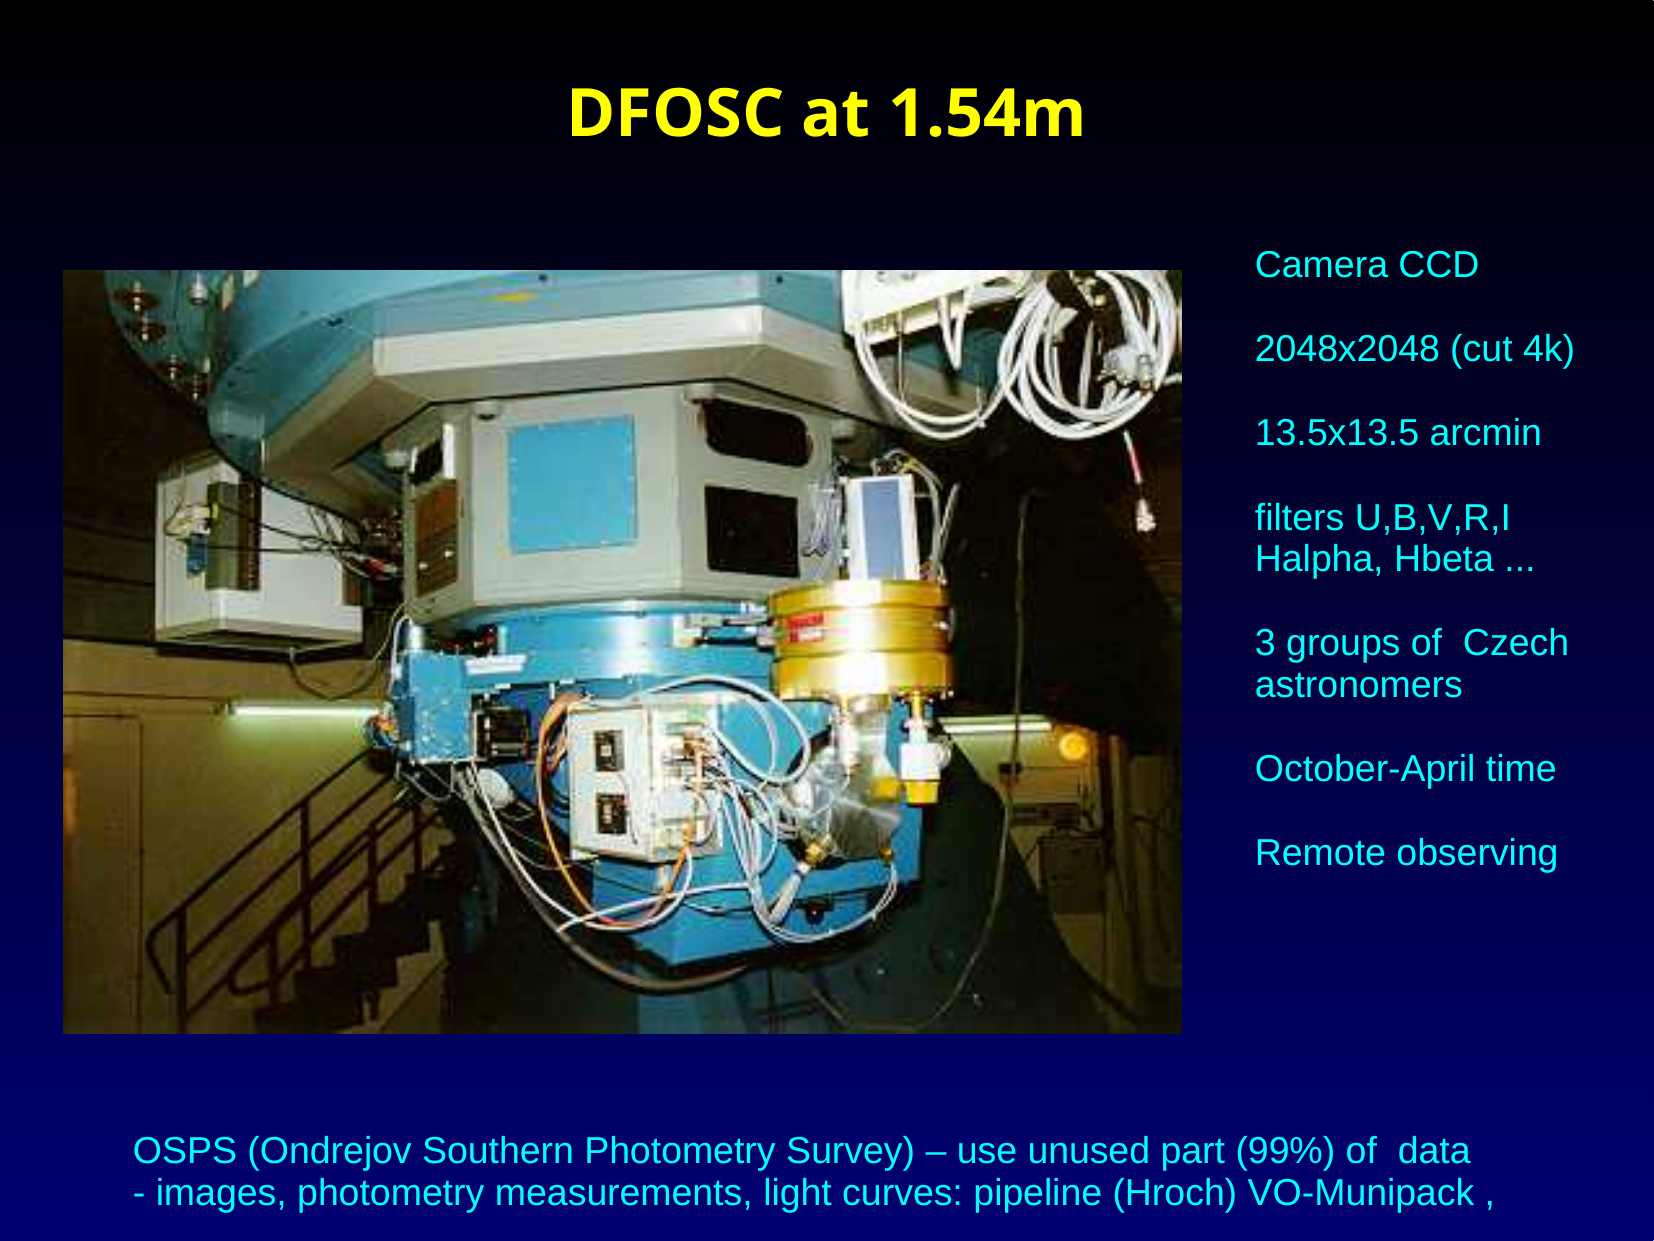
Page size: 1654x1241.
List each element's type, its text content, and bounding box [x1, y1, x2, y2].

title DFOSC at 1.54m [82, 50, 1572, 172]
picture [63, 270, 1182, 1034]
text_box Camera CCD 2048x2048 (cut 4k) 13.5x13.5 arcmin filters U,B,V,R,I Halpha, Hbeta ... 3 groups of Czech astronomers October-April time Remote observing [1240, 236, 1625, 882]
text_box OSPS (Ondrejov Southern Photometry Survey) – use unused part (99%) of data - images, photometry measurements, light curves: pipeline (Hroch) VO-Munipack , [118, 1122, 1536, 1221]
